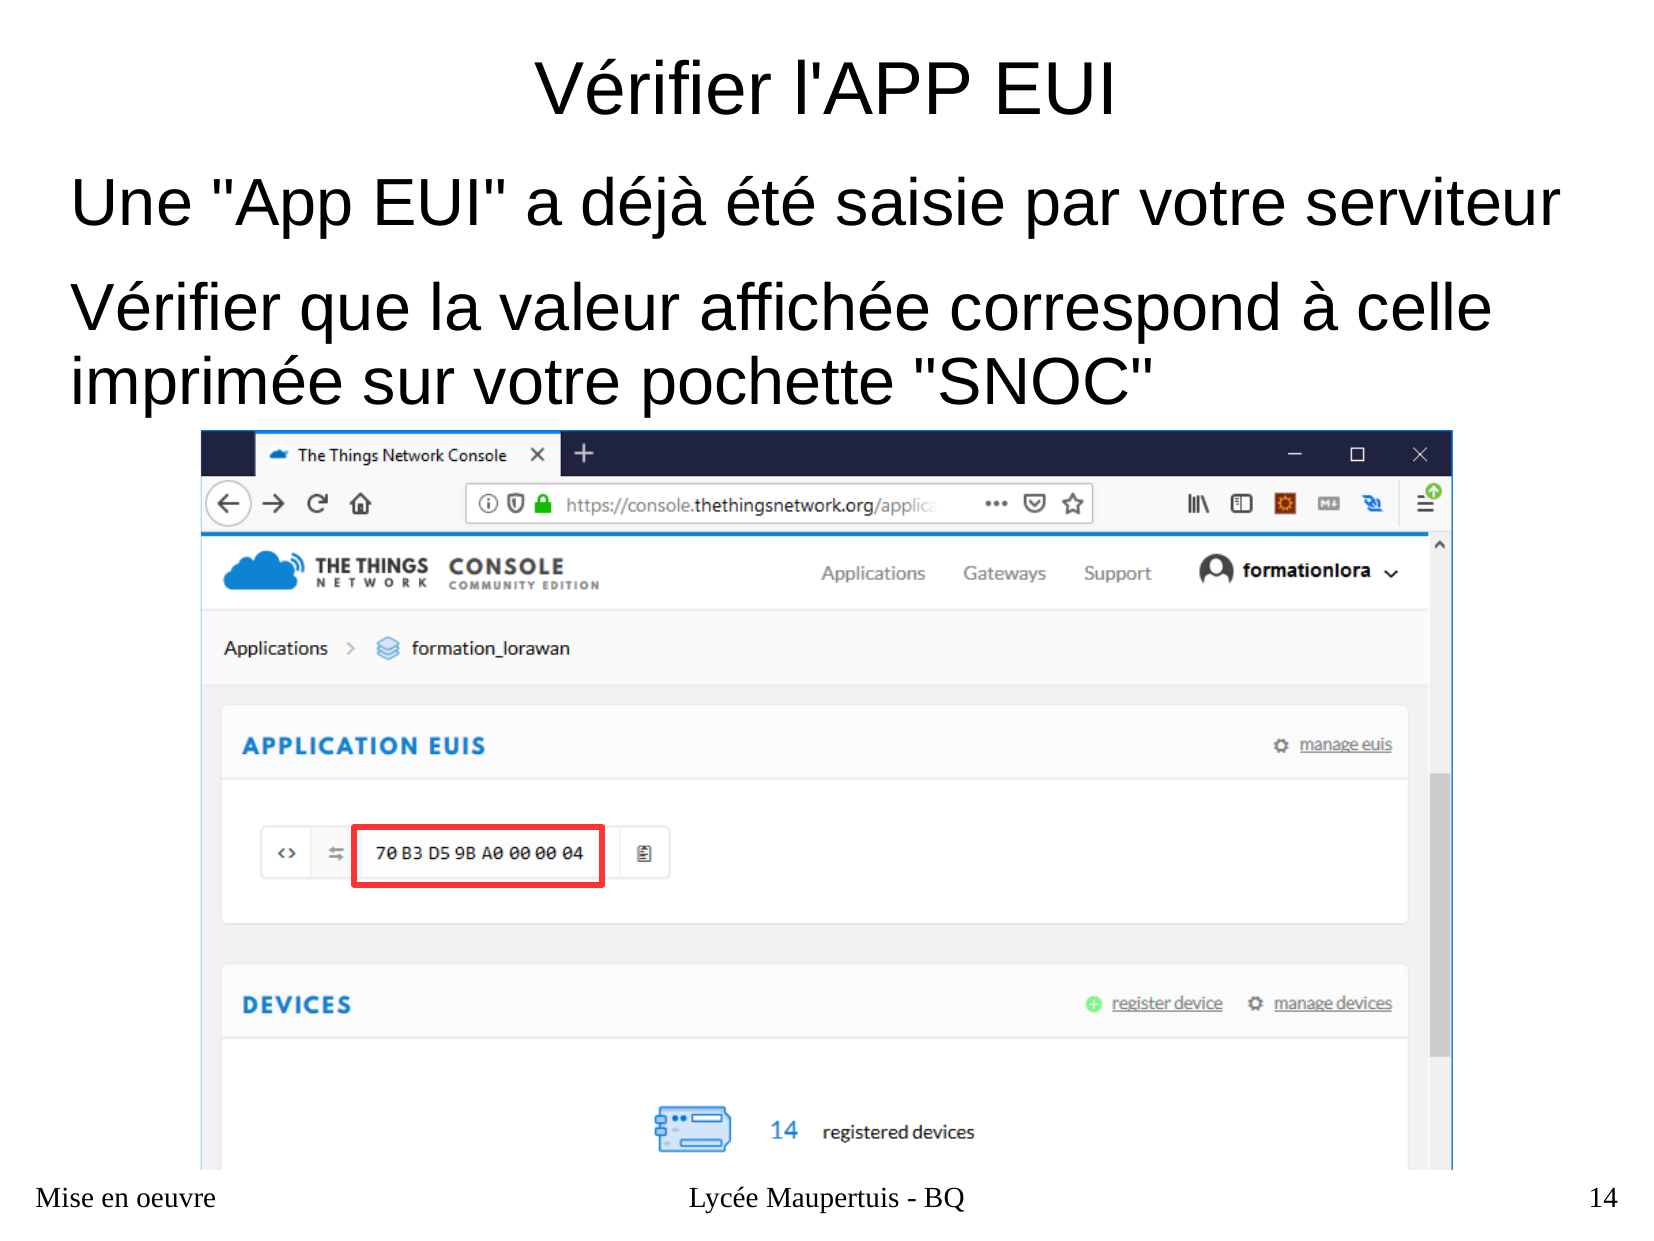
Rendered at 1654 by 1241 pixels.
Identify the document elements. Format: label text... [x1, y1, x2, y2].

list Une "App EUI" a déjà été saisie par votre serviteur Vérifier que la valeur affichée correspond à celle imprimée sur votre pochette "SNOC" [70, 165, 1607, 532]
title Vérifier l'APP EUI [35, 35, 1619, 142]
picture [200, 532, 1453, 1170]
